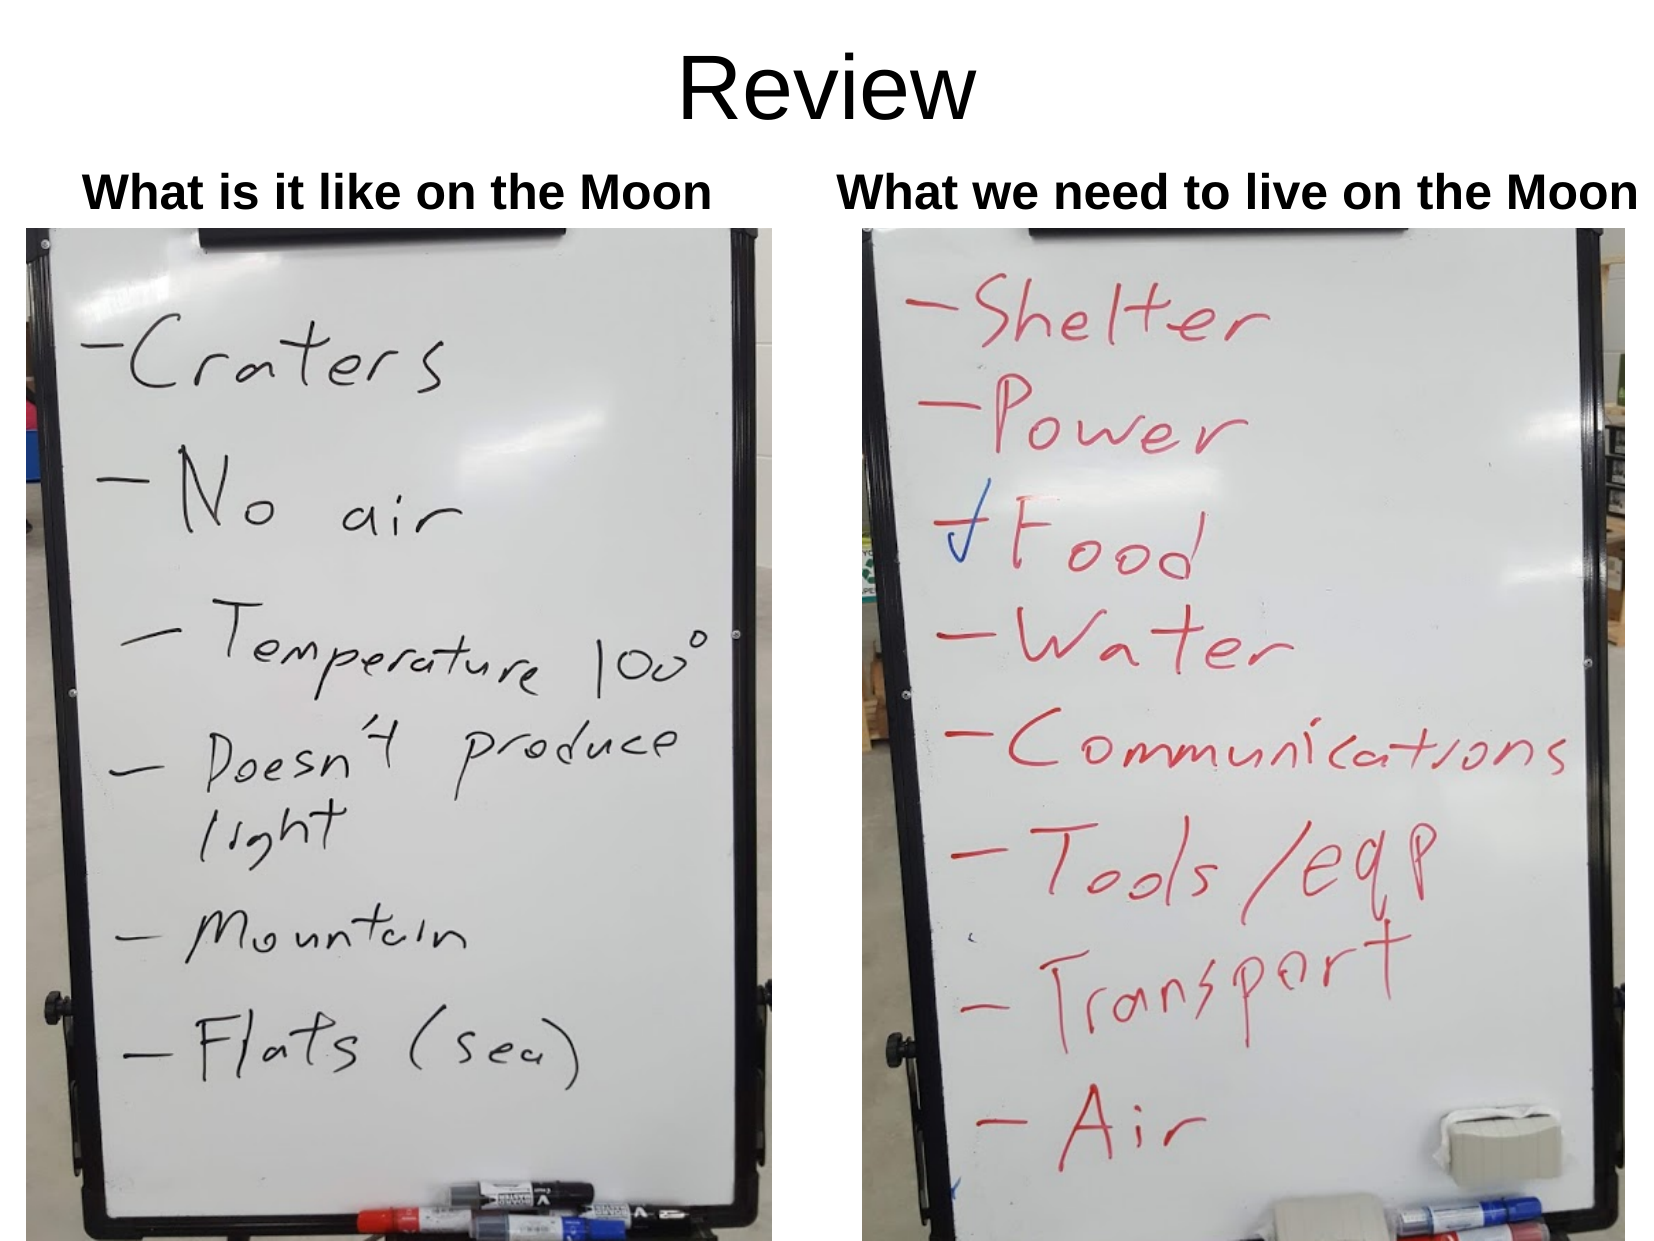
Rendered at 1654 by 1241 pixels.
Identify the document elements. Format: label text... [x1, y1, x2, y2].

text_box What is it like on the Moon [15, 157, 781, 228]
text_box What we need to live on the Moon [810, 157, 1654, 228]
picture [26, 228, 772, 1241]
title Review [82, 0, 1571, 192]
picture [862, 228, 1625, 1241]
